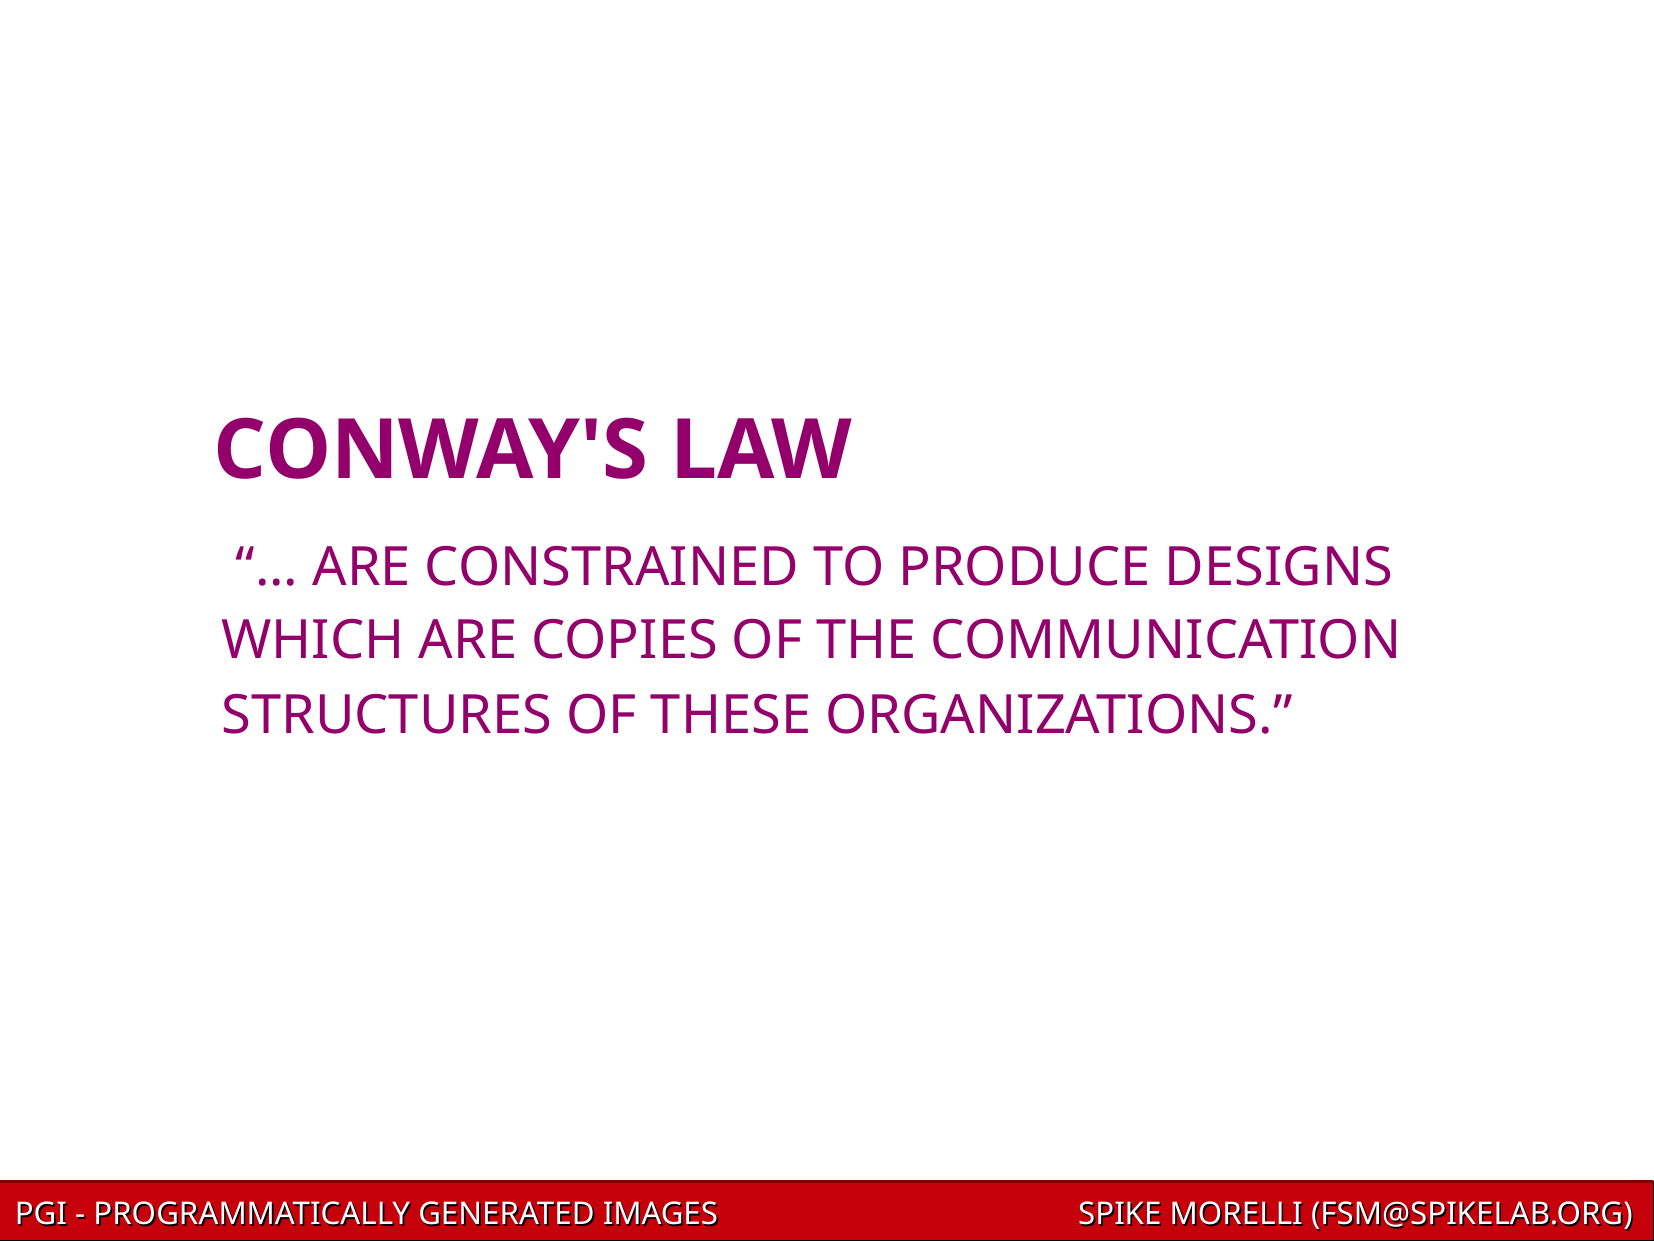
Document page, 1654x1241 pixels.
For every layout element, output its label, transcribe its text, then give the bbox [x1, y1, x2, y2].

text_box PGI - PROGRAMMATICALLY GENERATED IMAGES [0, 1184, 722, 1235]
text_box [0, 1183, 1654, 1241]
text_box SPIKE MORELLI (FSM@SPIKELAB.ORG) [1063, 1184, 1643, 1235]
text_box “... ARE CONSTRAINED TO PRODUCE DESIGNS WHICH ARE COPIES OF THE COMMUNICATION STRUCTURES OF THESE ORGANIZATIONS.” [206, 519, 1477, 709]
text_box CONWAY'S LAW [177, 382, 865, 491]
